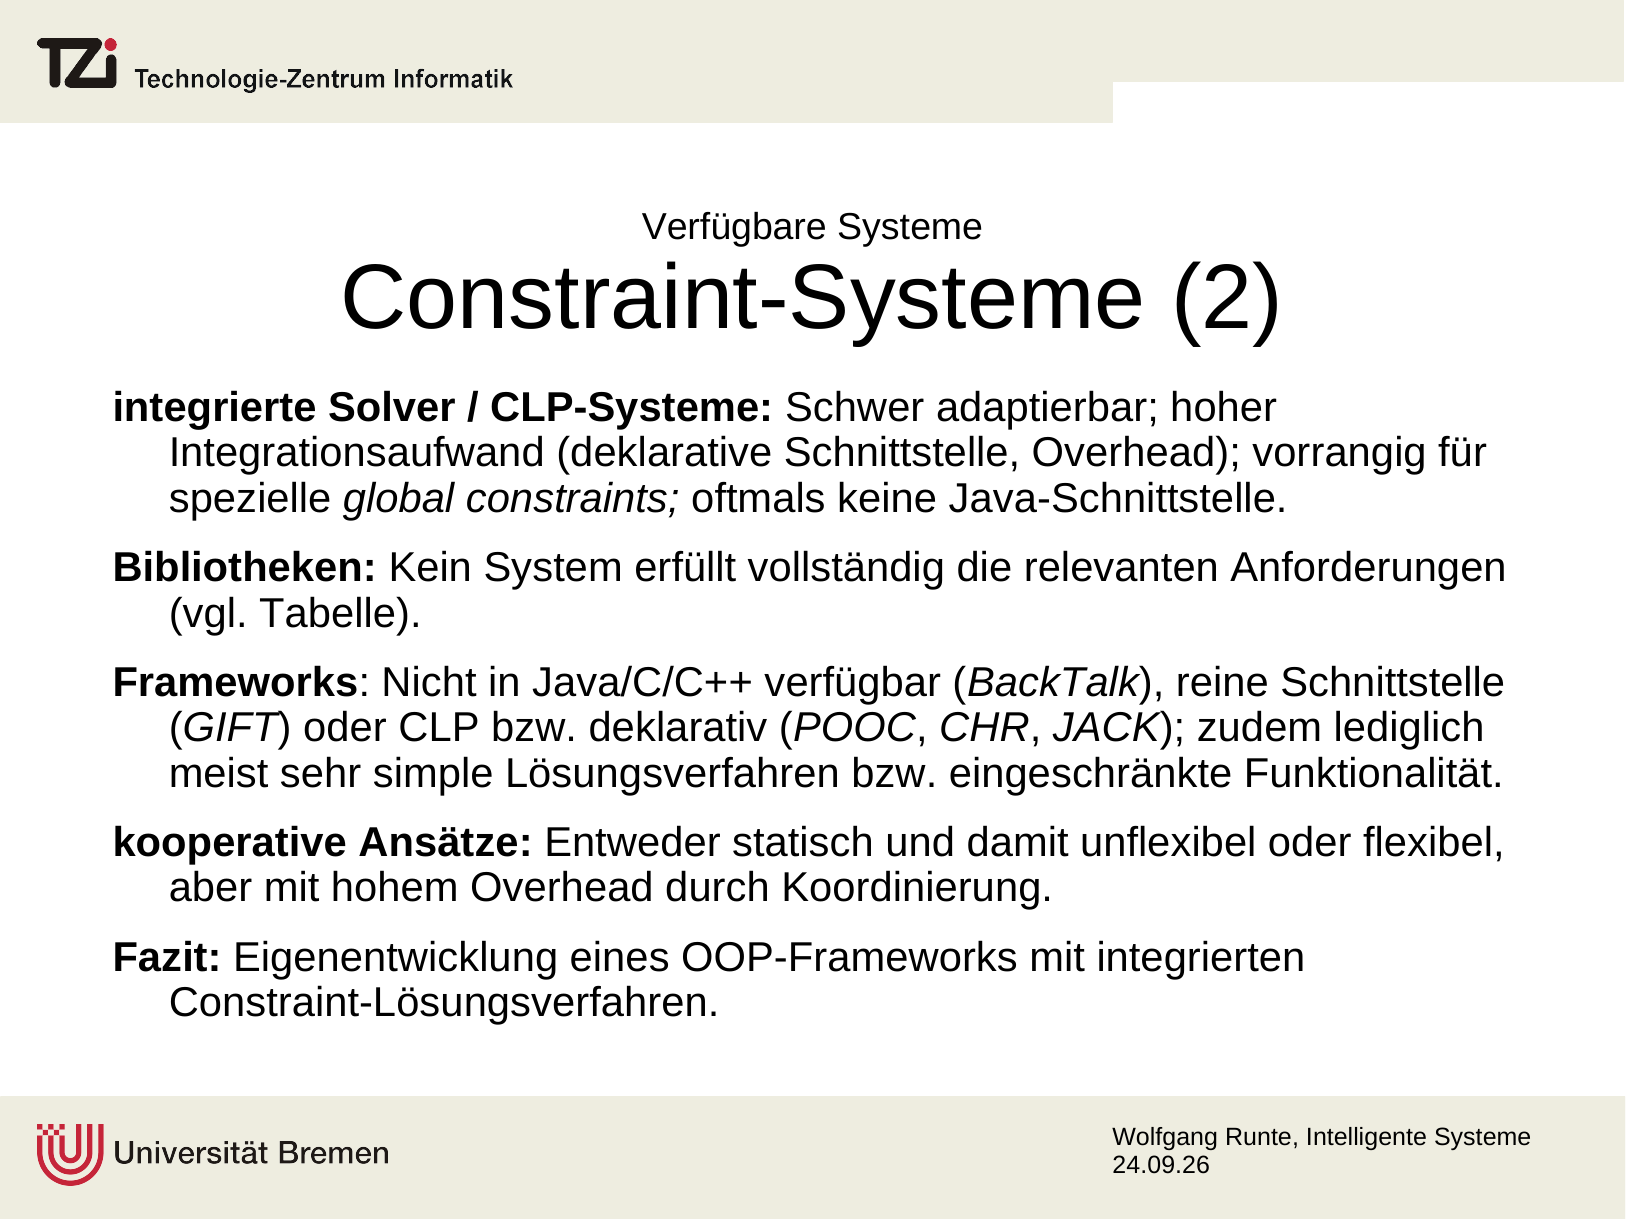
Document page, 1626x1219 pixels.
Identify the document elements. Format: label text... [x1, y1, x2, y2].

title Verfügbare Systeme Constraint-Systeme (2) [112, 162, 1513, 384]
picture [37, 1124, 388, 1186]
list integrierte Solver / CLP-Systeme: Schwer adaptierbar; hoher Integrationsaufwand (deklarative Schnittstelle, Overhead); vorrangig für spezielle global constraints; oftmals keine Java-Schnittstelle. Bibliotheken: Kein System erfüllt vollständig die relevanten Anforderungen (vgl. Tabelle). Frameworks: Nicht in Java/C/C++ verfügbar (BackTalk), reine Schnittstelle (GIFT) oder CLP bzw. deklarativ (POOC, CHR, JACK); zudem lediglich meist sehr simple Lösungsverfahren bzw. eingeschränkte Funktionalität. kooperative Ansätze: Entweder statisch und damit unflexibel oder flexibel, aber mit hohem Overhead durch Koordinierung. Fazit: Eigenentwicklung eines OOP-Frameworks mit integrierten Constraint-Lösungsverfahren. [112, 384, 1513, 1125]
picture [37, 38, 513, 93]
